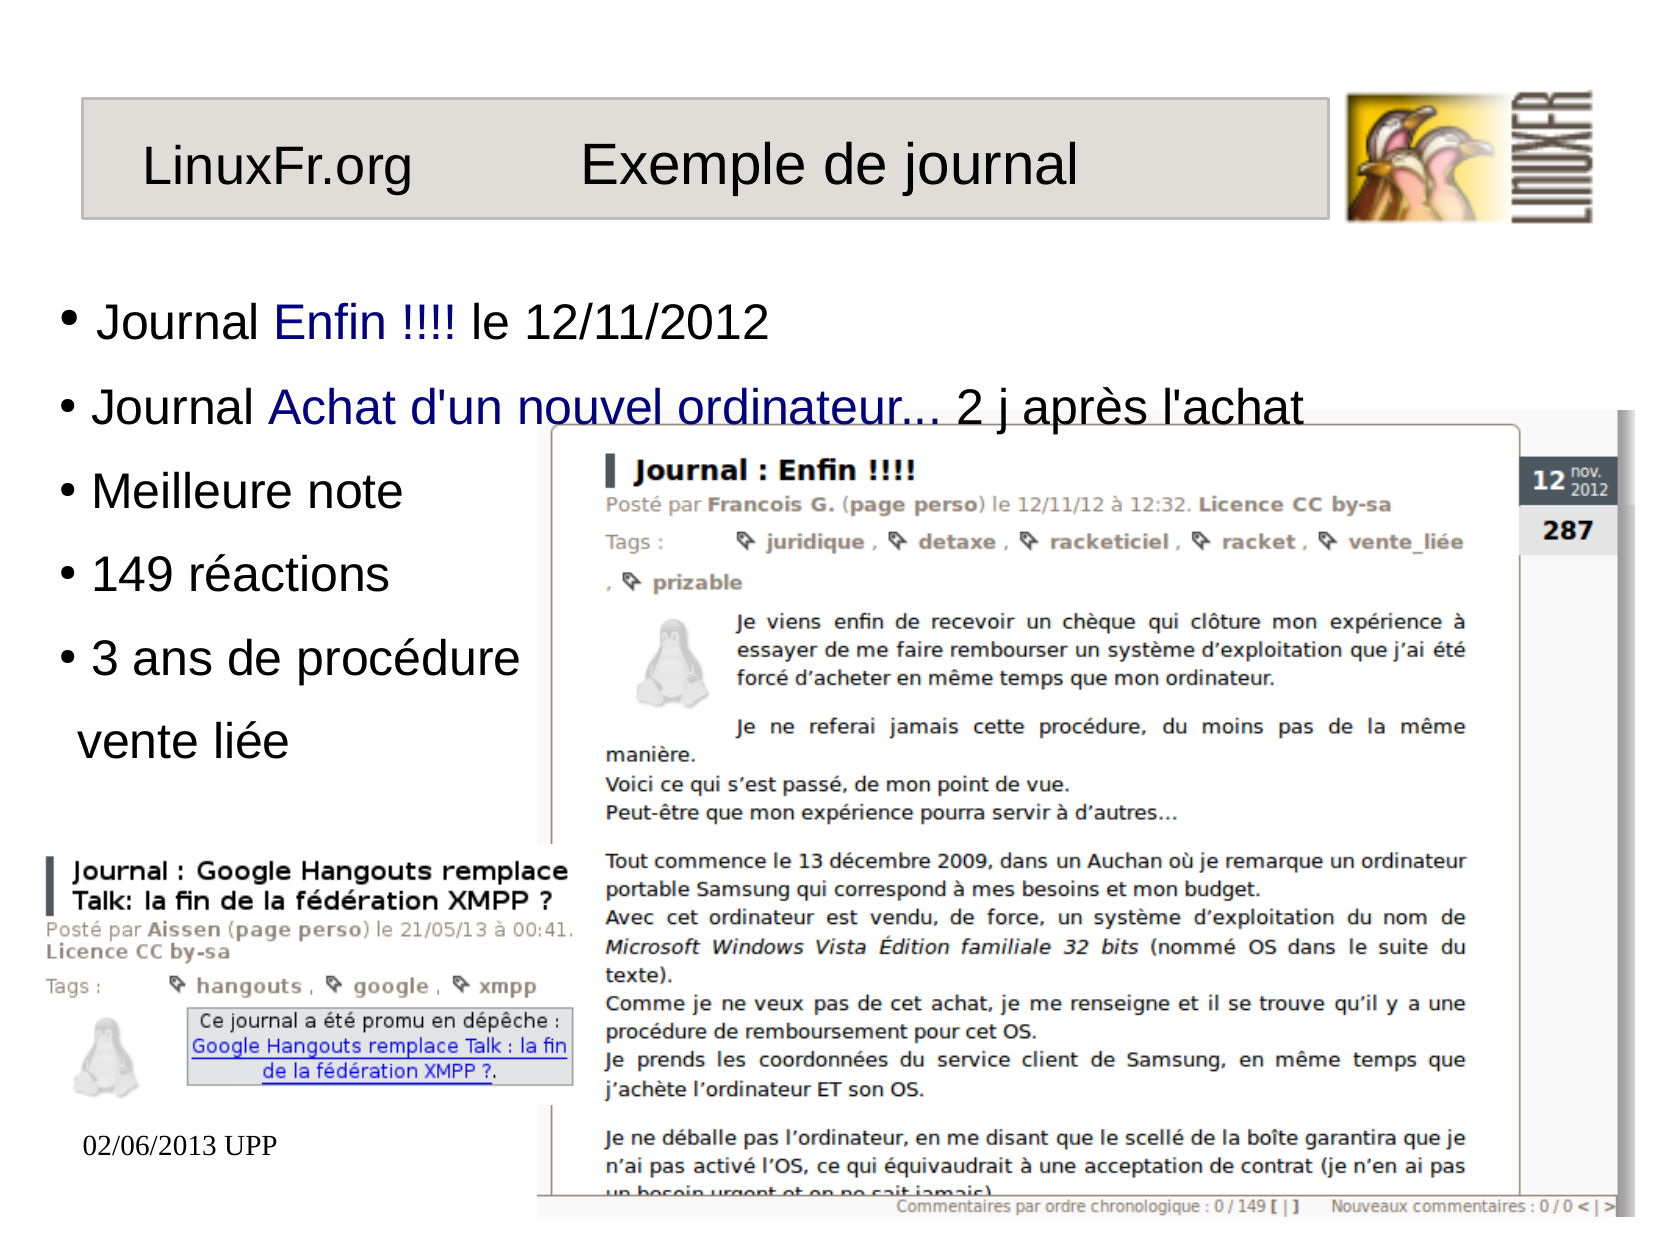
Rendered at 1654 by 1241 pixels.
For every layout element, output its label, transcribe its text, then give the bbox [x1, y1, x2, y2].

title LinuxFr.org Exemple de journal [82, 98, 1329, 219]
picture [29, 410, 1635, 1217]
text_box Journal Enfin !!!! le 12/11/2012 Journal Achat d'un nouvel ordinateur... 2 j après l'achat Meilleure note 149 réactions 3 ans de procédure vente liée [23, 253, 1471, 1058]
picture [1341, 88, 1601, 229]
